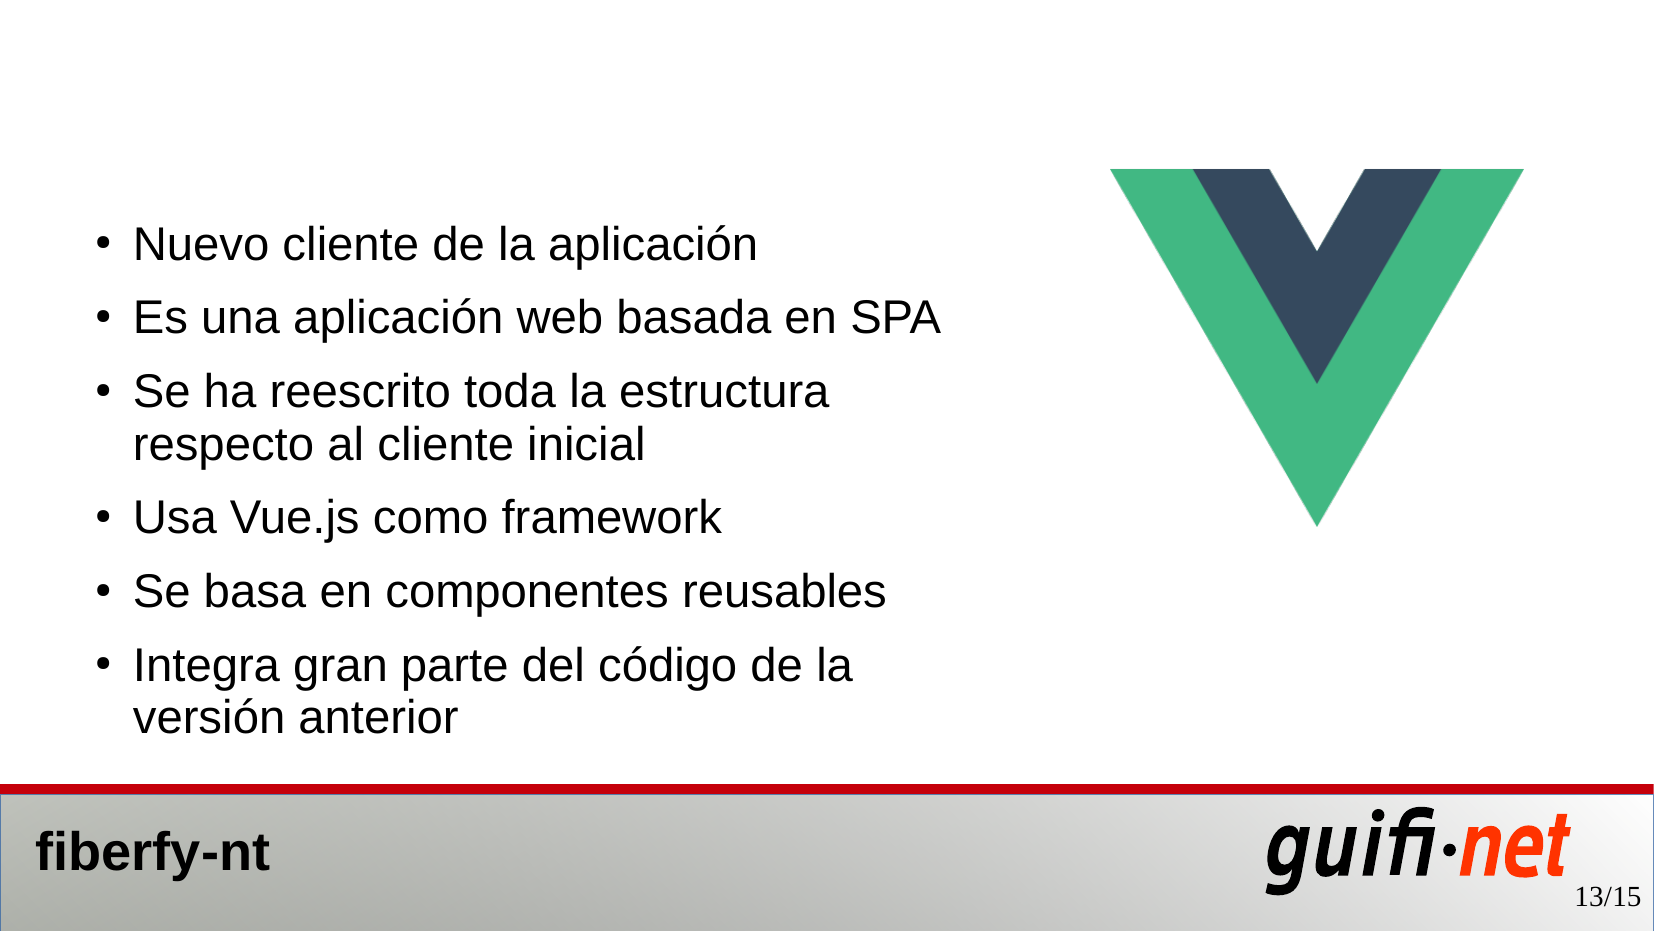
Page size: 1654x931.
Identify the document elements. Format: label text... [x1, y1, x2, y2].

picture [1110, 141, 1524, 556]
title fiberfy-nt [35, 804, 1182, 898]
list Nuevo cliente de la aplicación Es una aplicación web basada en SPA Se ha reescrito toda la estructura respecto al cliente inicial Usa Vue.js como framework Se basa en componentes reusables Integra gran parte del código de la versión anterior [82, 217, 957, 758]
